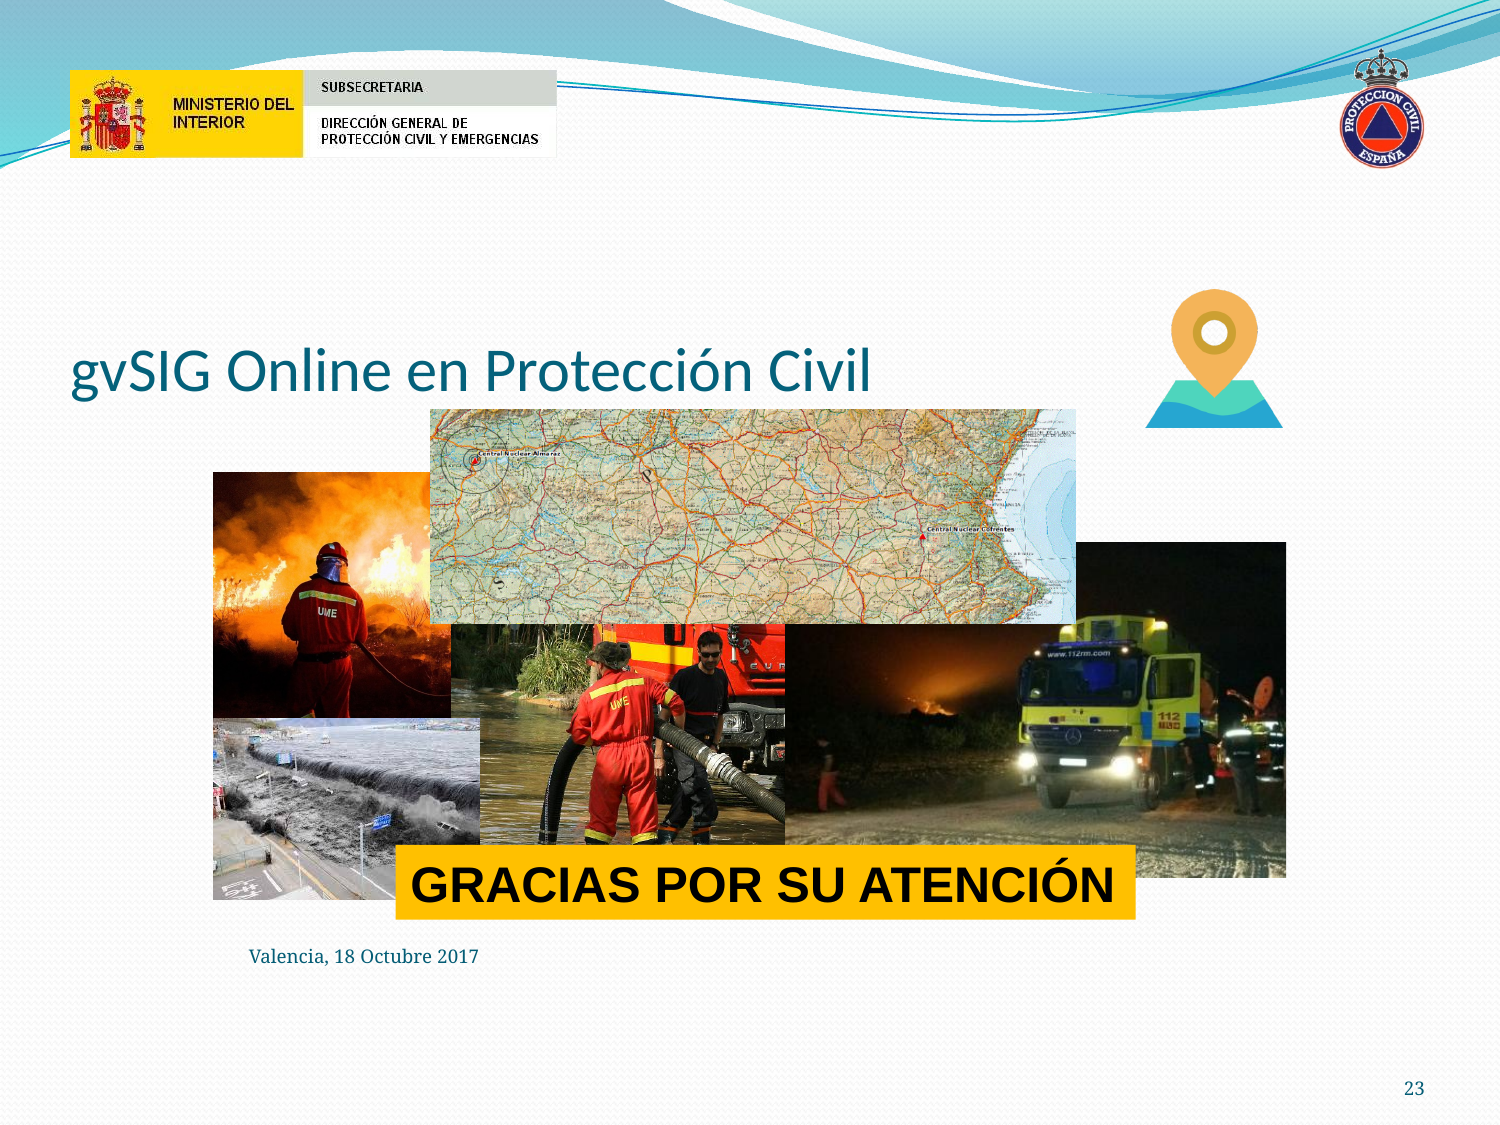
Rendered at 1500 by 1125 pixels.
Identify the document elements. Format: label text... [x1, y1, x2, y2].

slide_number Valencia, 18 Octubre 2017 [249, 922, 507, 968]
slide_number <number> [1299, 1042, 1425, 1103]
picture [24, 147, 50, 156]
title gvSIG Online en Protección Civil [70, 263, 1421, 405]
picture [0, 0, 1500, 1125]
text_box GRACIAS POR SU ATENCIÓN [395, 844, 1136, 920]
